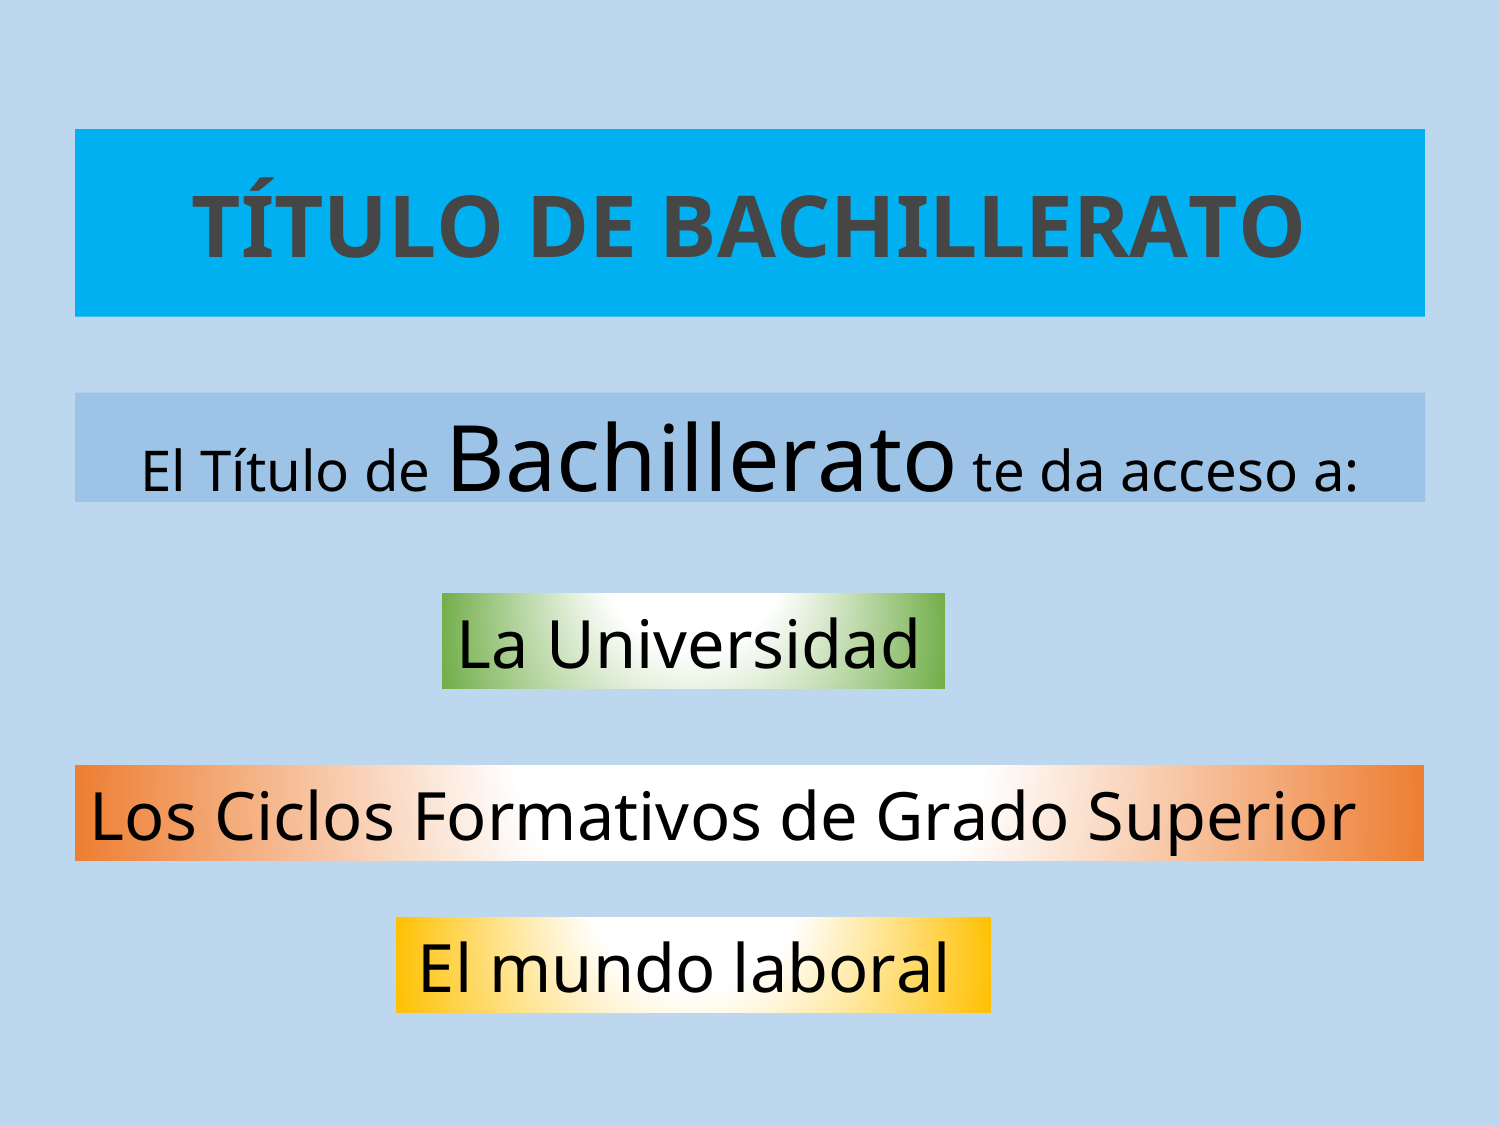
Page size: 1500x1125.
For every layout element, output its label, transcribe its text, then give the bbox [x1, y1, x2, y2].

text_box El Título de Bachillerato te da acceso a: [75, 392, 1426, 502]
text_box Los Ciclos Formativos de Grado Superior [75, 766, 1424, 862]
text_box El mundo laboral [403, 918, 967, 1014]
picture [396, 917, 991, 1013]
text_box TÍTULO DE BACHILLERATO [75, 129, 1425, 317]
text_box La Universidad [441, 594, 991, 690]
